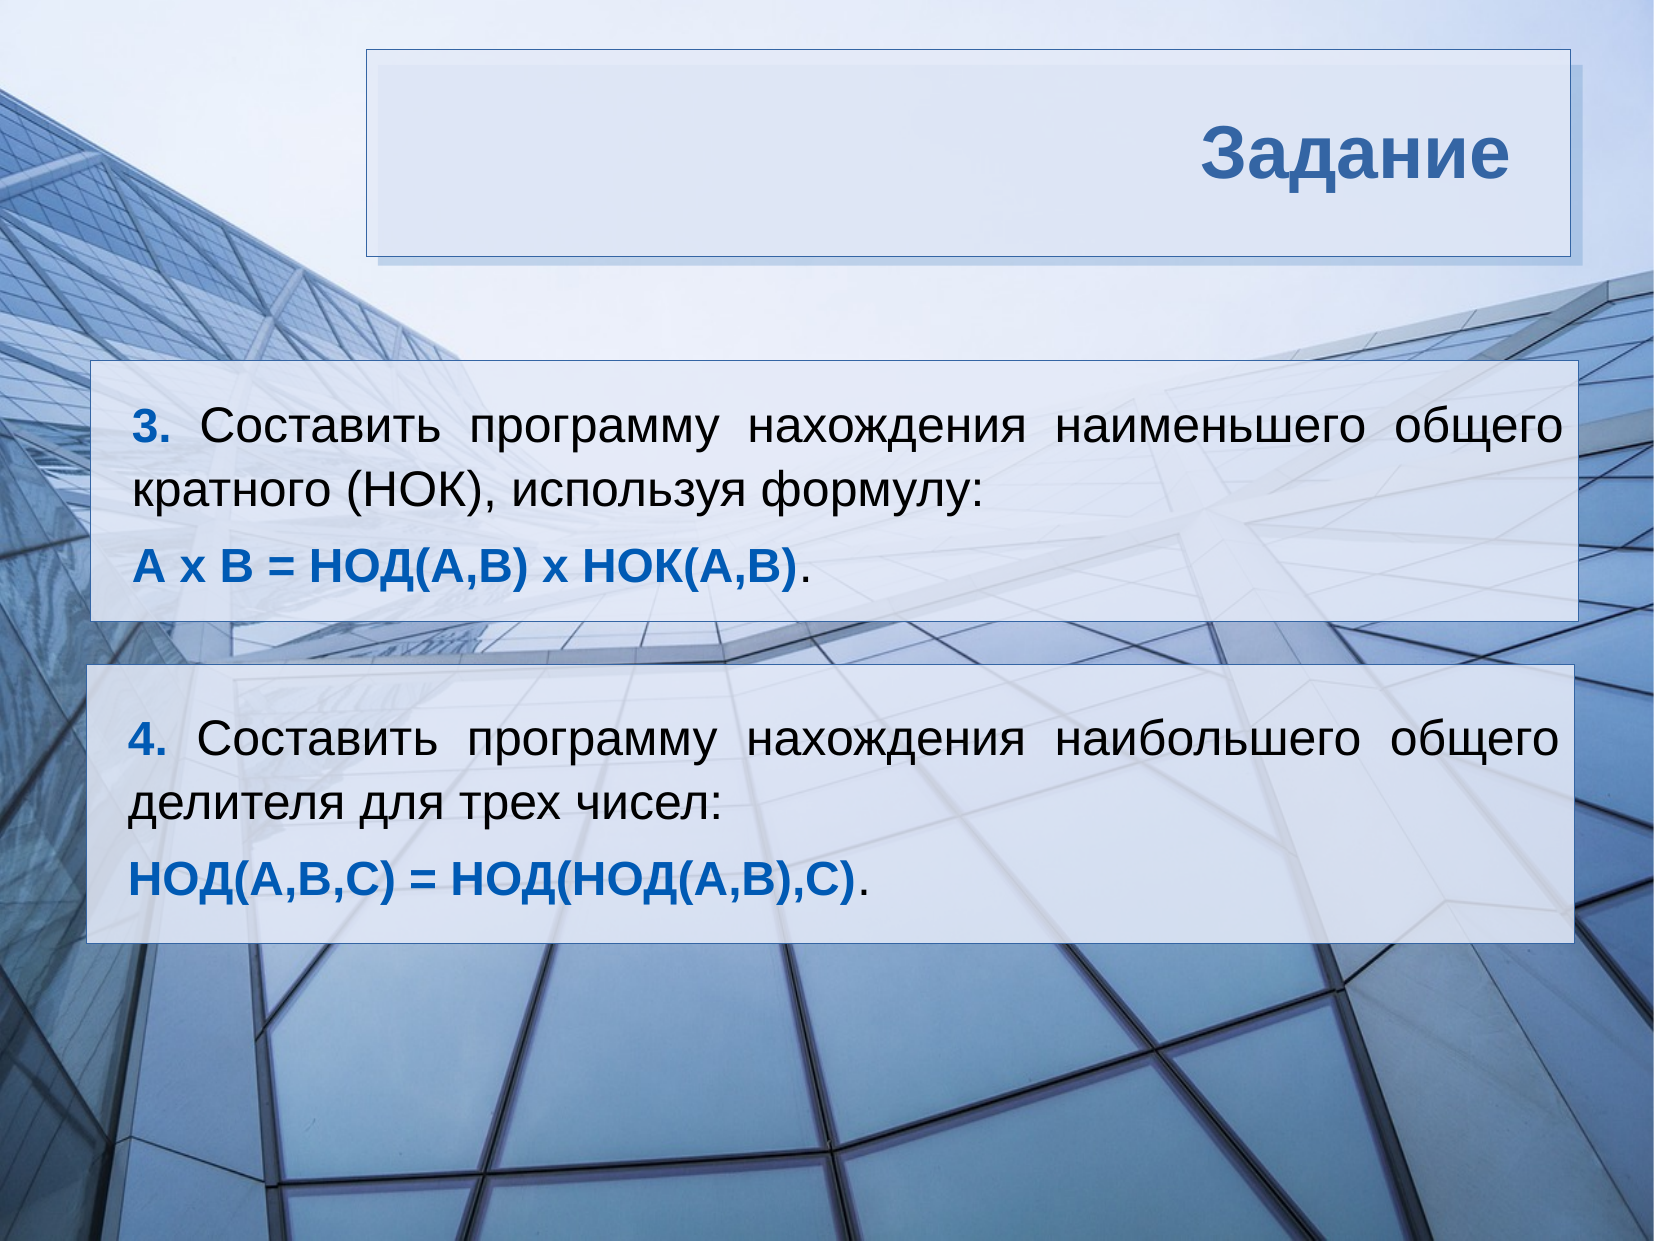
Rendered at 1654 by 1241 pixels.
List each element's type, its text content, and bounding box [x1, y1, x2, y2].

picture [0, 0, 1654, 1241]
title Задание [366, 49, 1571, 257]
text_box 4. Составить программу нахождения наибольшего общего делителя для трех чисел: НОД(А,В,С) = НОД(НОД(А,В),С). [86, 664, 1575, 944]
text_box 3. Составить программу нахождения наименьшего общего кратного (НОК), используя формулу: А х В = НОД(А,В) х НОК(А,В). [90, 360, 1579, 622]
text_box [377, 64, 1583, 266]
